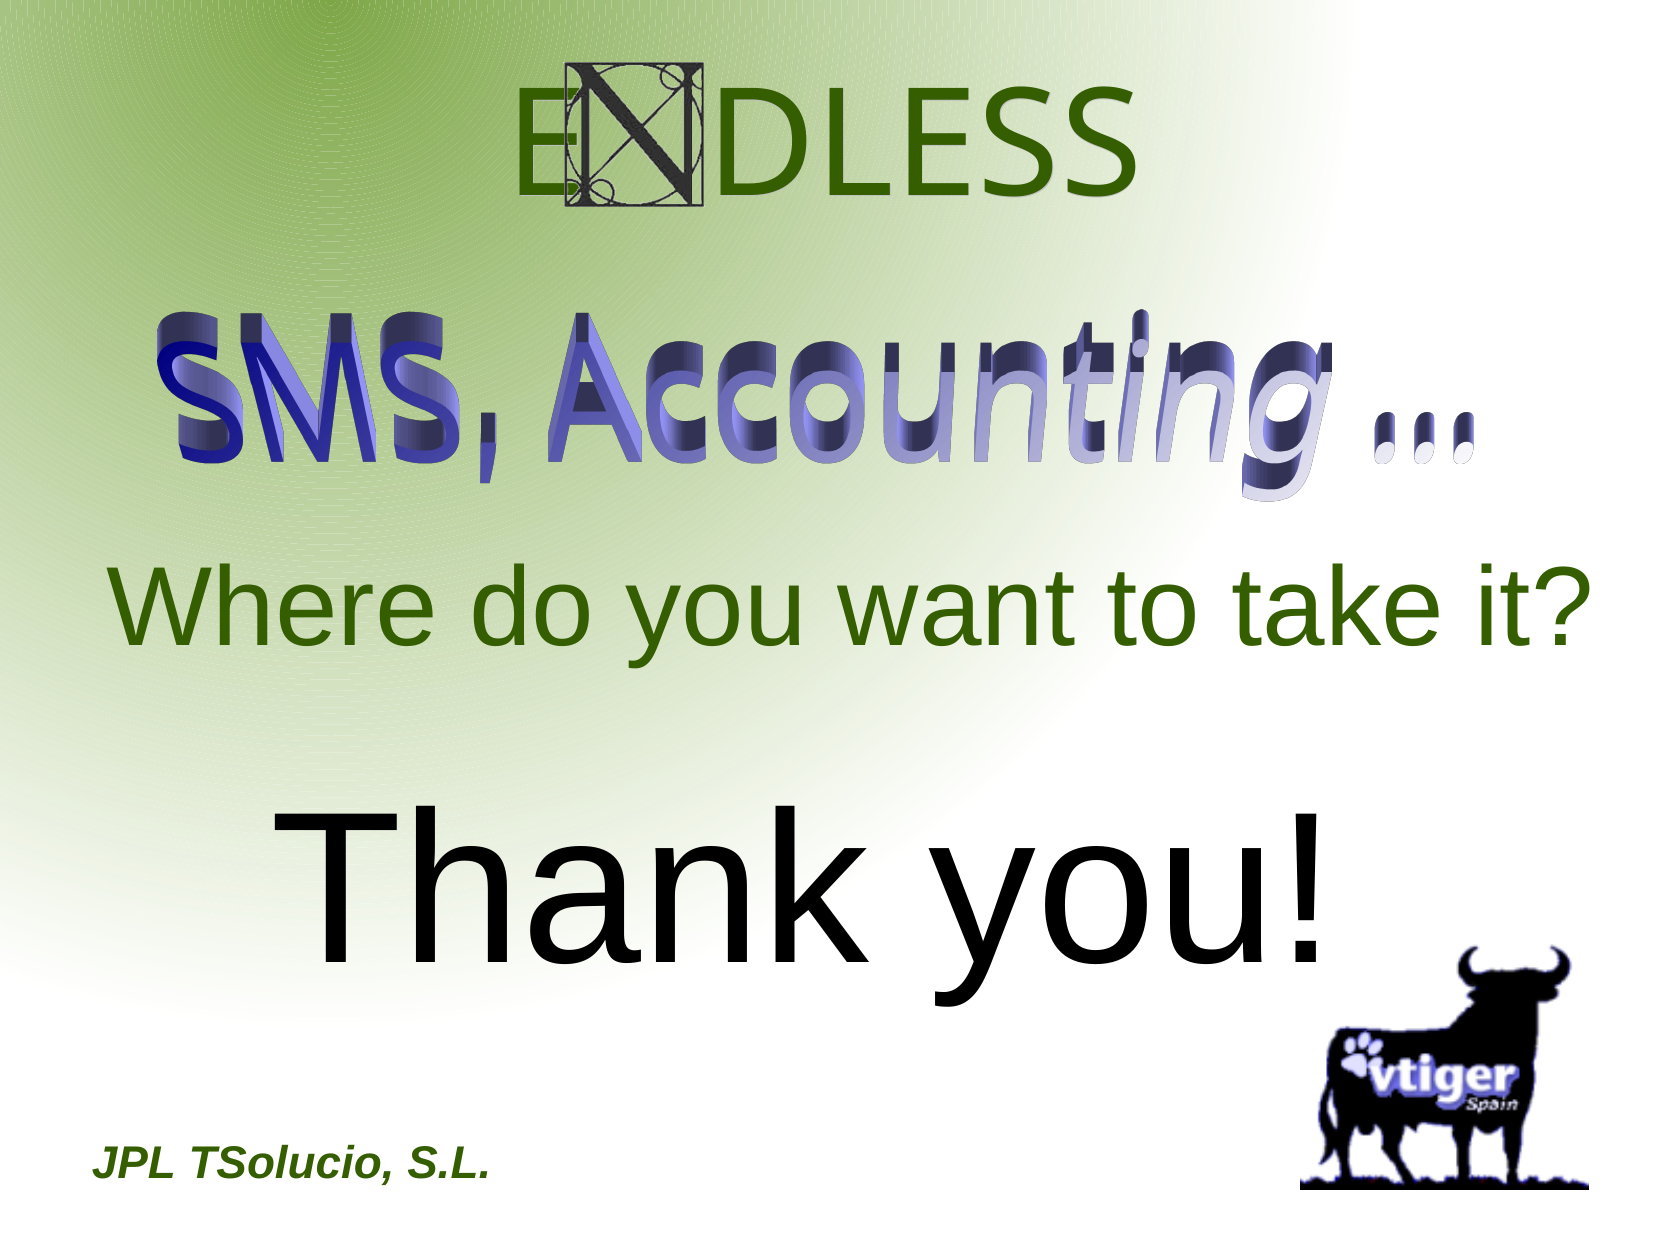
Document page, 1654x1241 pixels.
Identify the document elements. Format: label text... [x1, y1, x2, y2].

title E DLESS [118, 50, 1531, 225]
picture [1300, 1063, 1589, 1190]
text_box Where do you want to take it? [82, 543, 1619, 669]
picture [561, 62, 706, 207]
text_box Thank you! [0, 767, 1630, 1063]
